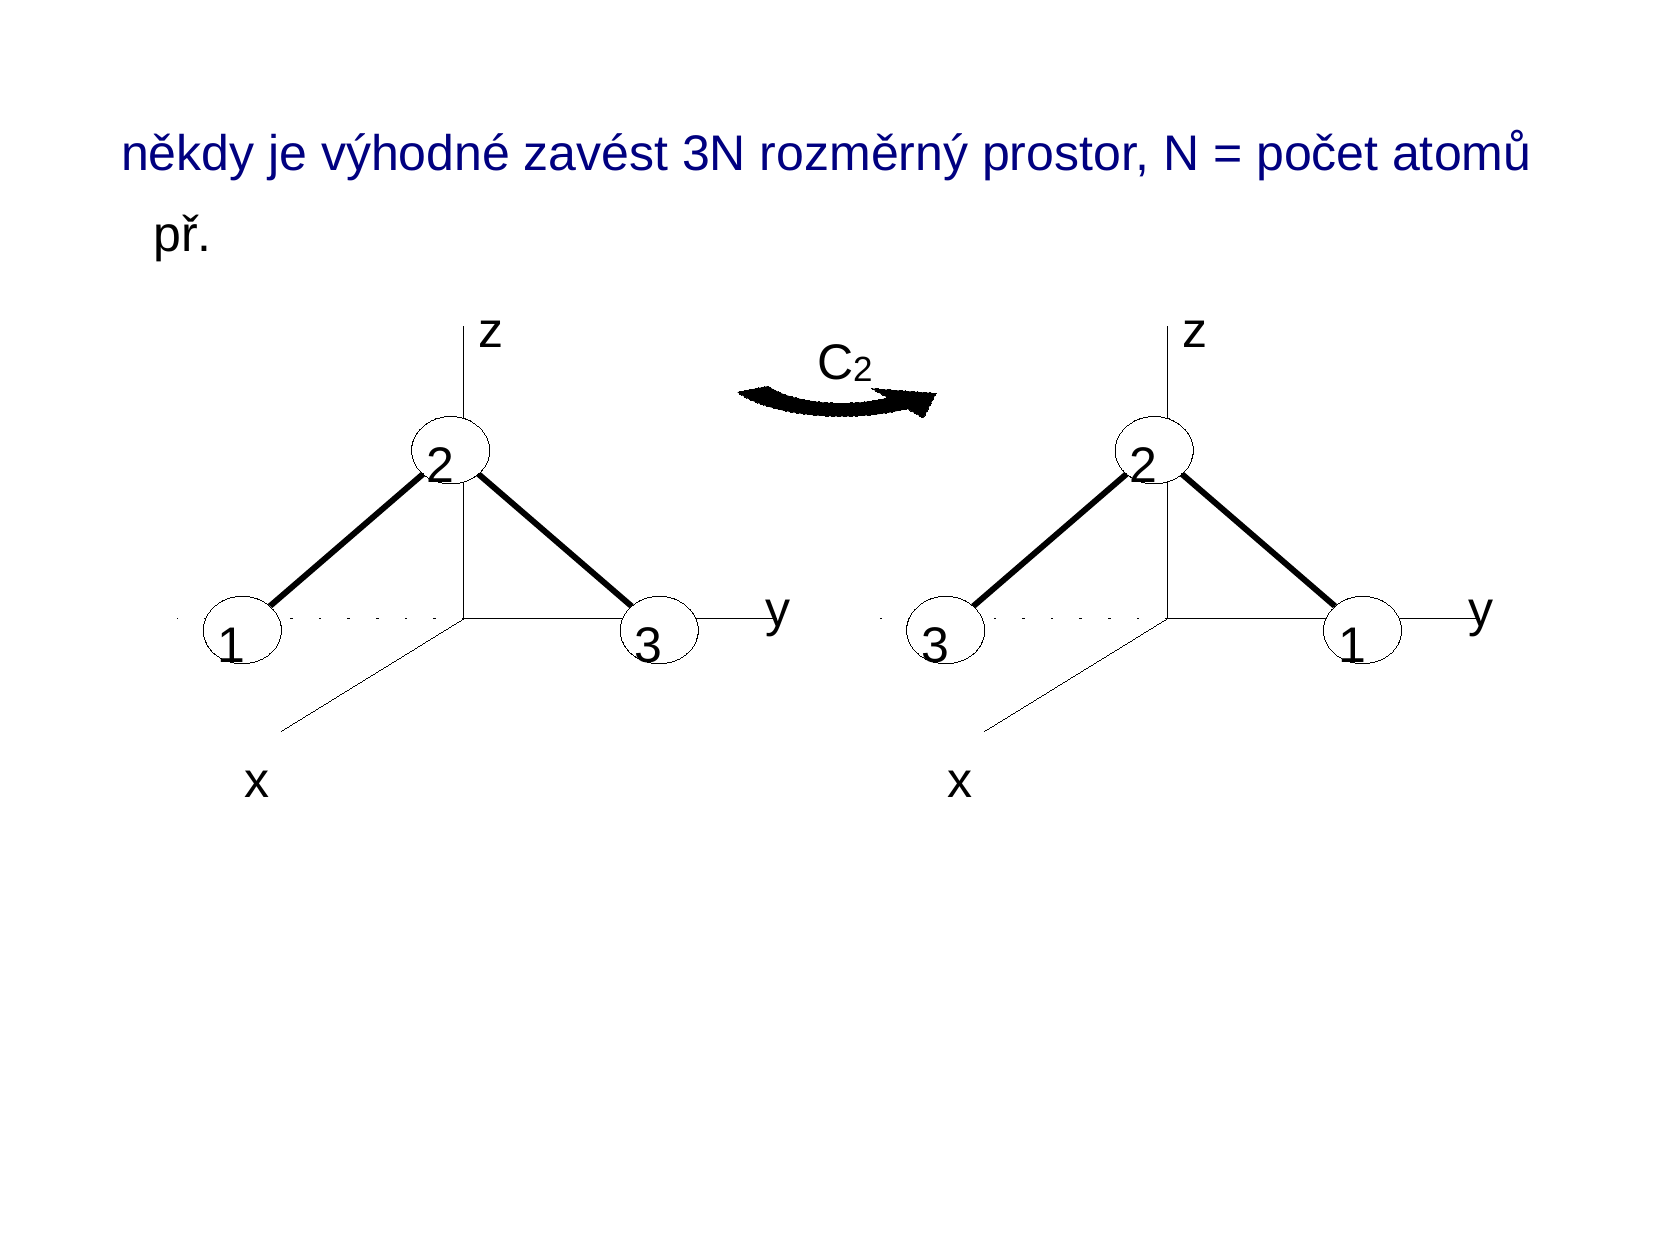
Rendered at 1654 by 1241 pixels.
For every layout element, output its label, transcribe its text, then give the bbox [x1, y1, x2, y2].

text_box 1 [1323, 609, 1376, 681]
text_box 2 [1115, 430, 1168, 501]
title někdy je výhodné zavést 3N rozměrný prostor, N = počet atomů [82, 56, 1571, 206]
text_box y [1453, 573, 1506, 645]
text_box z [463, 295, 516, 366]
text_box [1122, 416, 1194, 482]
text_box 2 [411, 430, 464, 501]
text_box x [229, 744, 282, 816]
text_box x [932, 744, 985, 816]
text_box 3 [906, 609, 959, 681]
text_box 1 [203, 609, 256, 681]
text_box z [1167, 295, 1220, 366]
text_box [628, 596, 699, 662]
text_box [737, 386, 937, 419]
list př. [82, 206, 1571, 1094]
text_box C2 [802, 326, 913, 409]
text_box y [750, 573, 803, 645]
text_box [915, 596, 985, 662]
text_box [211, 596, 282, 662]
text_box 3 [620, 609, 673, 681]
text_box [1332, 596, 1402, 662]
text_box [419, 416, 490, 482]
